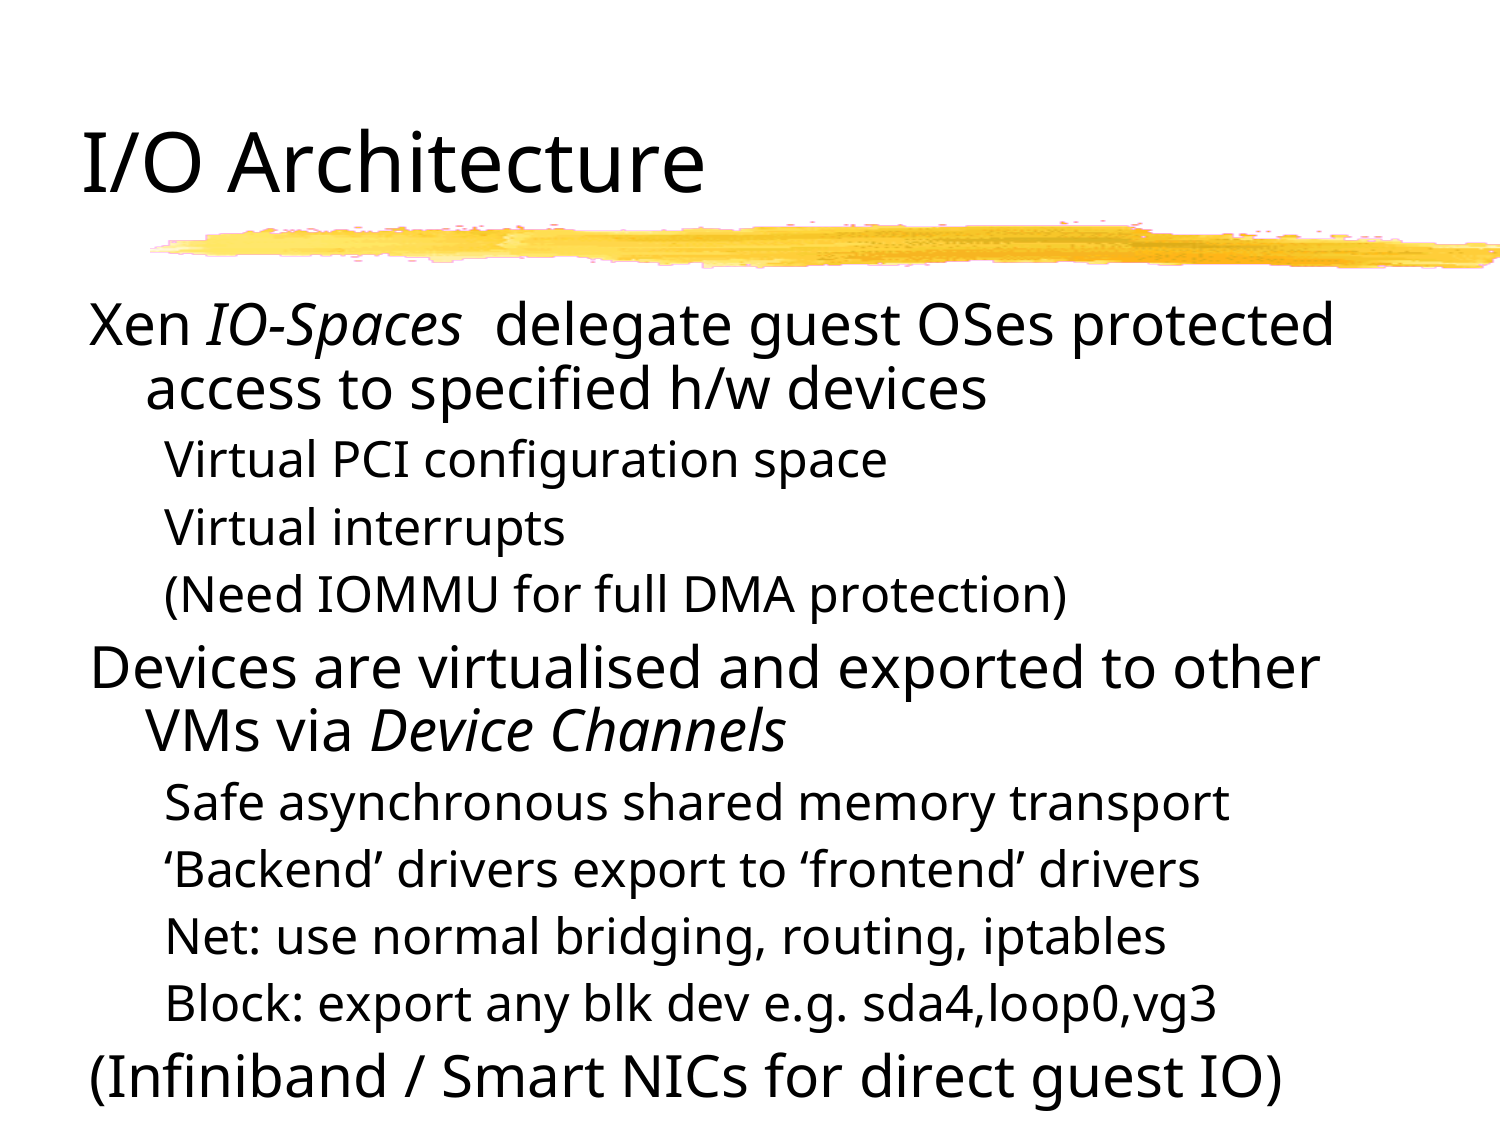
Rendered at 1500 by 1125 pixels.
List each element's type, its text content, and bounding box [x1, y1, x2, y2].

title I/O Architecture [66, 37, 1342, 225]
list Xen IO-Spaces delegate guest OSes protected access to specified h/w devices Virtual PCI configuration space Virtual interrupts (Need IOMMU for full DMA protection) Devices are virtualised and exported to other VMs via Device Channels Safe asynchronous shared memory transport ‘Backend’ drivers export to ‘frontend’ drivers Net: use normal bridging, routing, iptables Block: export any blk dev e.g. sda4,loop0,vg3 (Infiniband / Smart NICs for direct guest IO) [74, 287, 1417, 1075]
picture [150, 215, 1500, 279]
